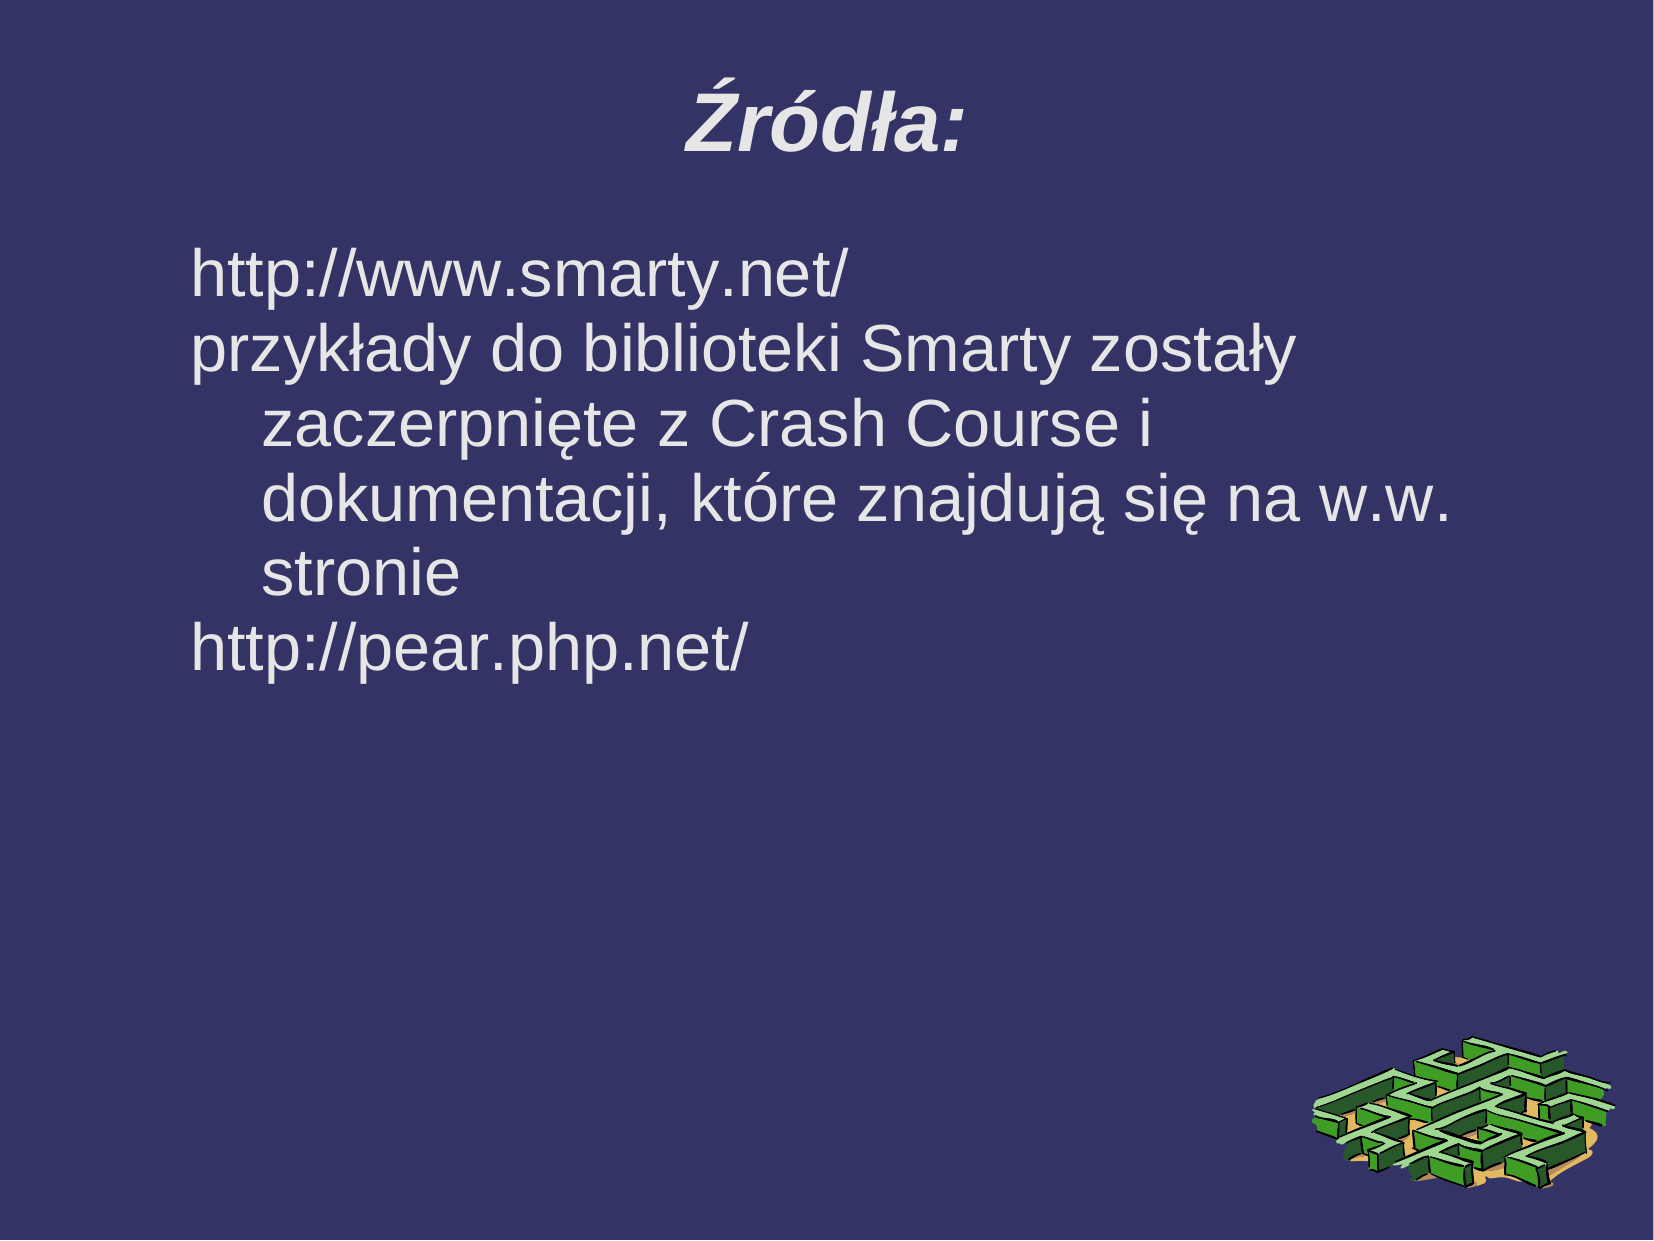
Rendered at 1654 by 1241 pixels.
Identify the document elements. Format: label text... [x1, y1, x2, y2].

list http://www.smarty.net/ przykłady do biblioteki Smarty zostały zaczerpnięte z Crash Course i dokumentacji, które znajdują się na w.w. stronie http://pear.php.net/ [178, 236, 1570, 1147]
title Źródła: [121, 19, 1534, 227]
